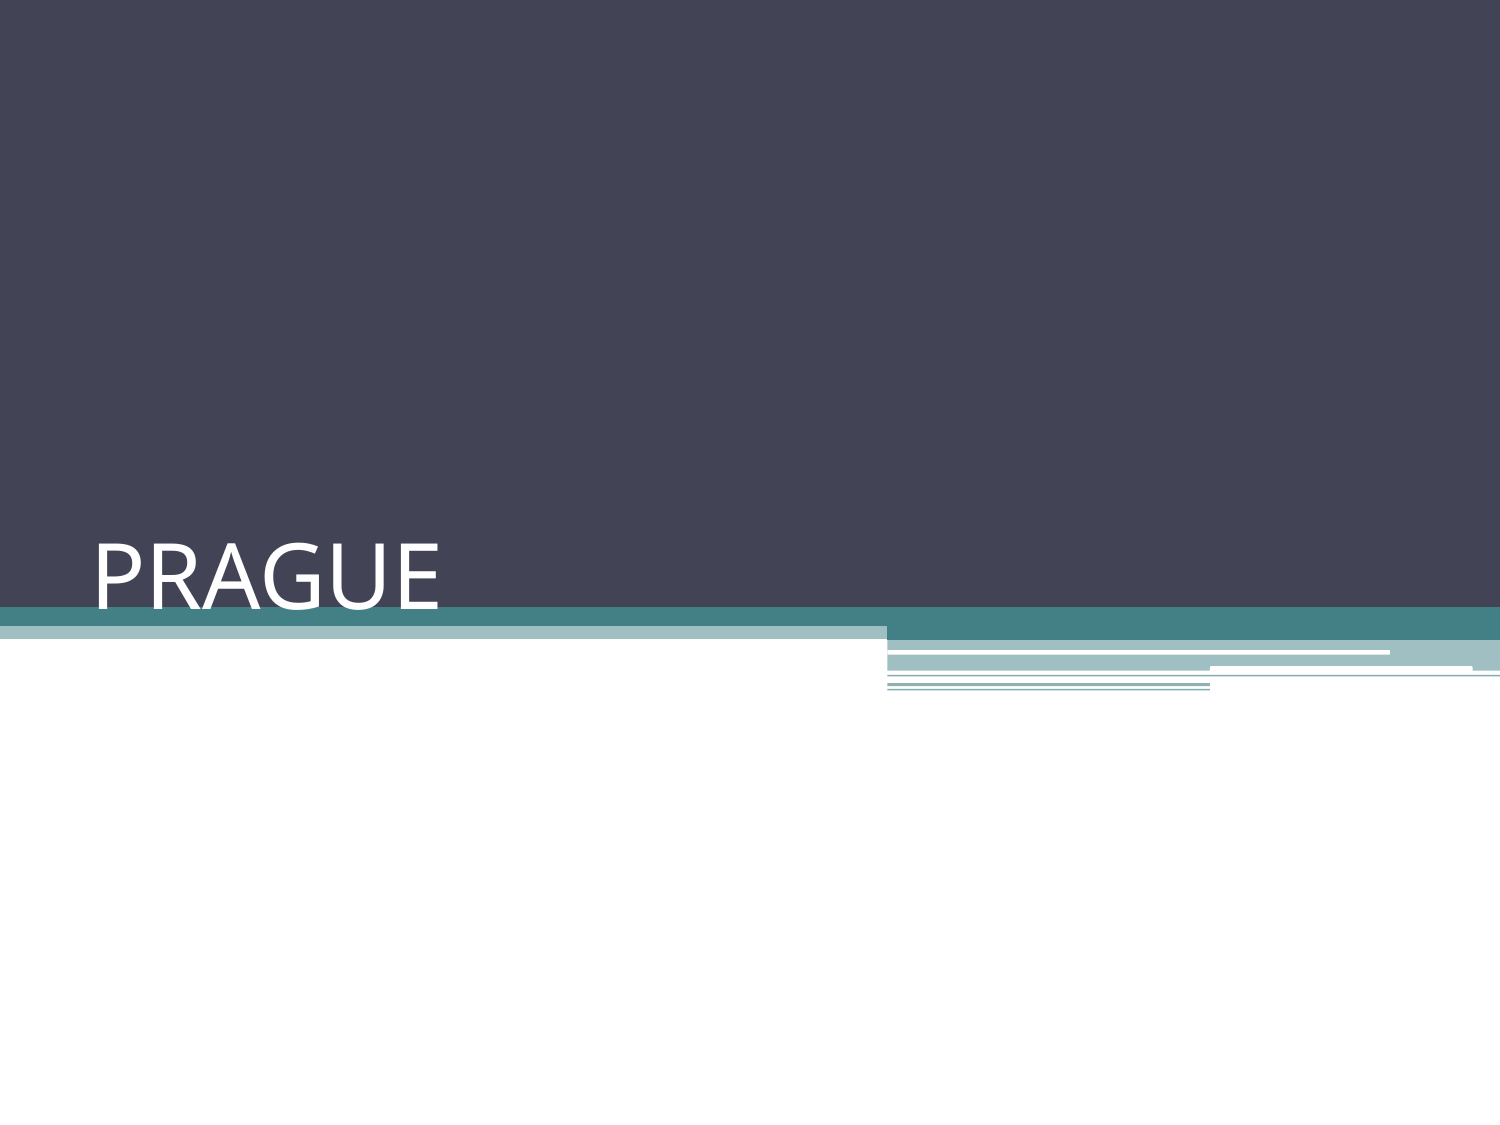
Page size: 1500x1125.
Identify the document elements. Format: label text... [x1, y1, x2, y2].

title PRAGUE [75, 394, 1463, 636]
